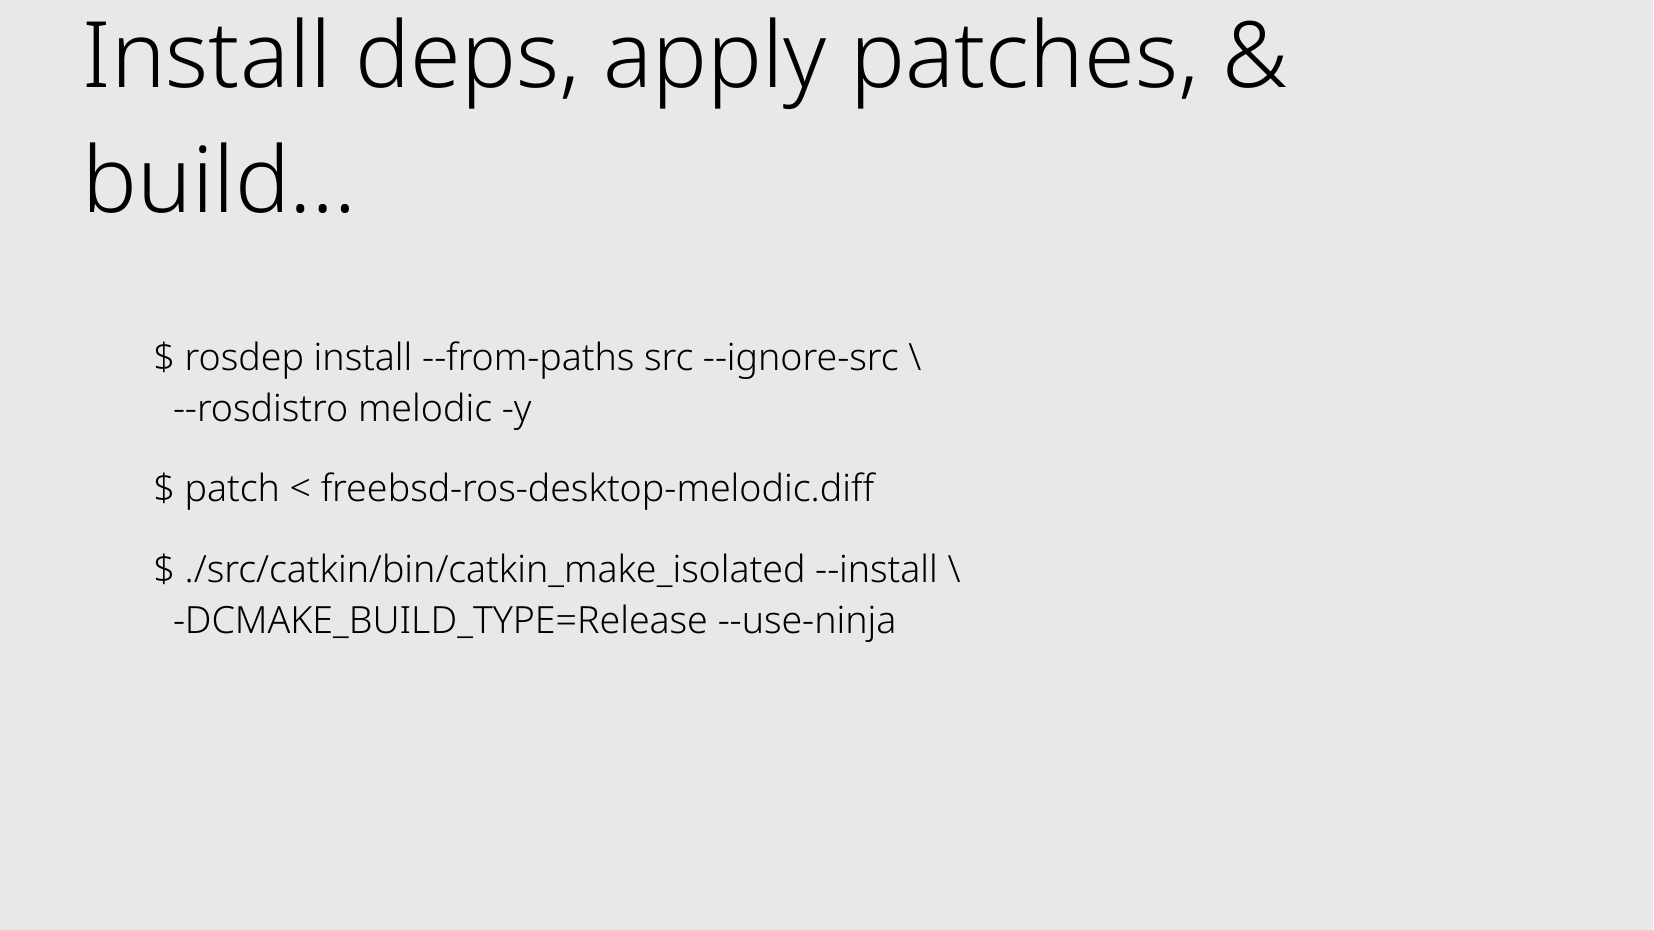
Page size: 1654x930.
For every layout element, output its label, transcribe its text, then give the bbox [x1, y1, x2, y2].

title Install deps, apply patches, & build… [82, 37, 1571, 193]
list $ rosdep install --from-paths src --ignore-src \ --rosdistro melodic -y $ patch < freebsd-ros-desktop-melodic.diff $ ./src/catkin/bin/catkin_make_isolated --install \ -DCMAKE_BUILD_TYPE=Release --use-ninja [82, 217, 1571, 757]
